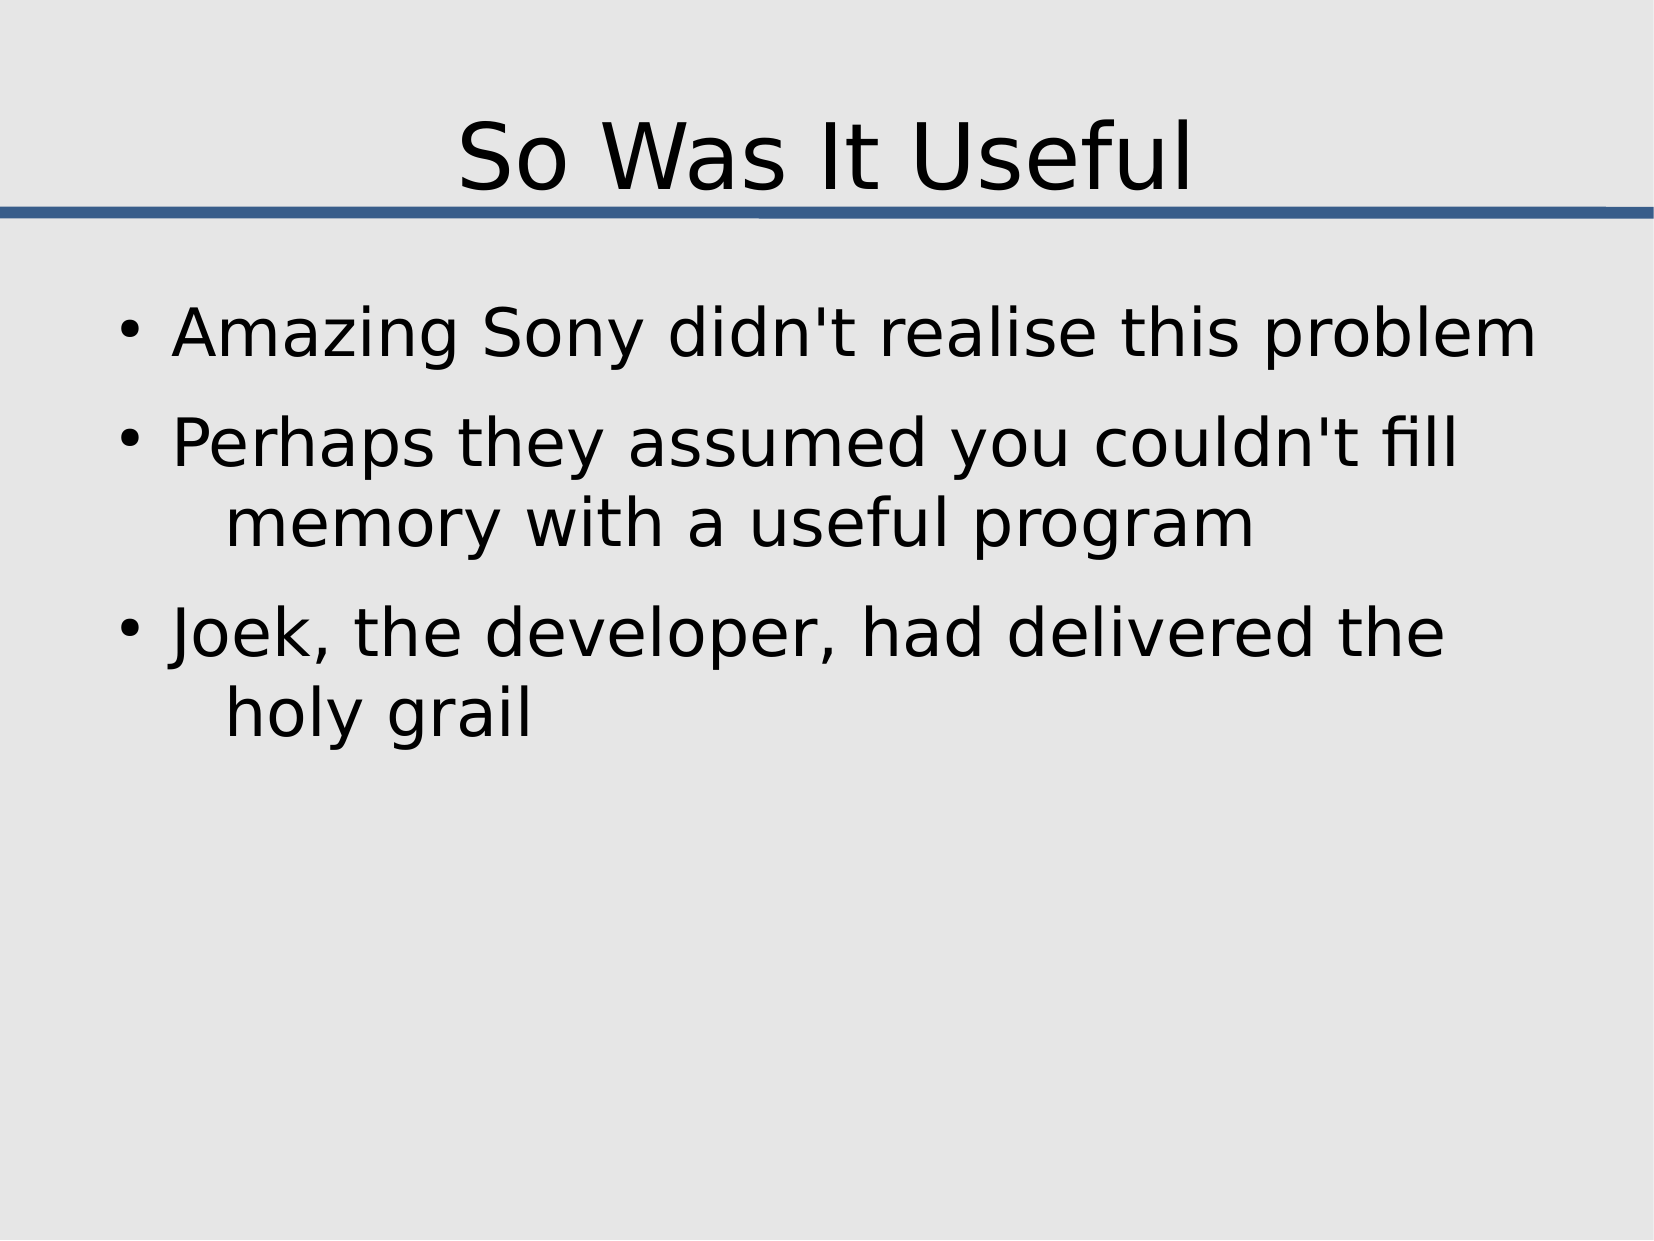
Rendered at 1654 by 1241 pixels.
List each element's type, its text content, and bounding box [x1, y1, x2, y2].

list Amazing Sony didn't realise this problem Perhaps they assumed you couldn't fill memory with a useful program Joek, the developer, had delivered the holy grail [82, 290, 1571, 1094]
title So Was It Useful [82, 56, 1571, 250]
